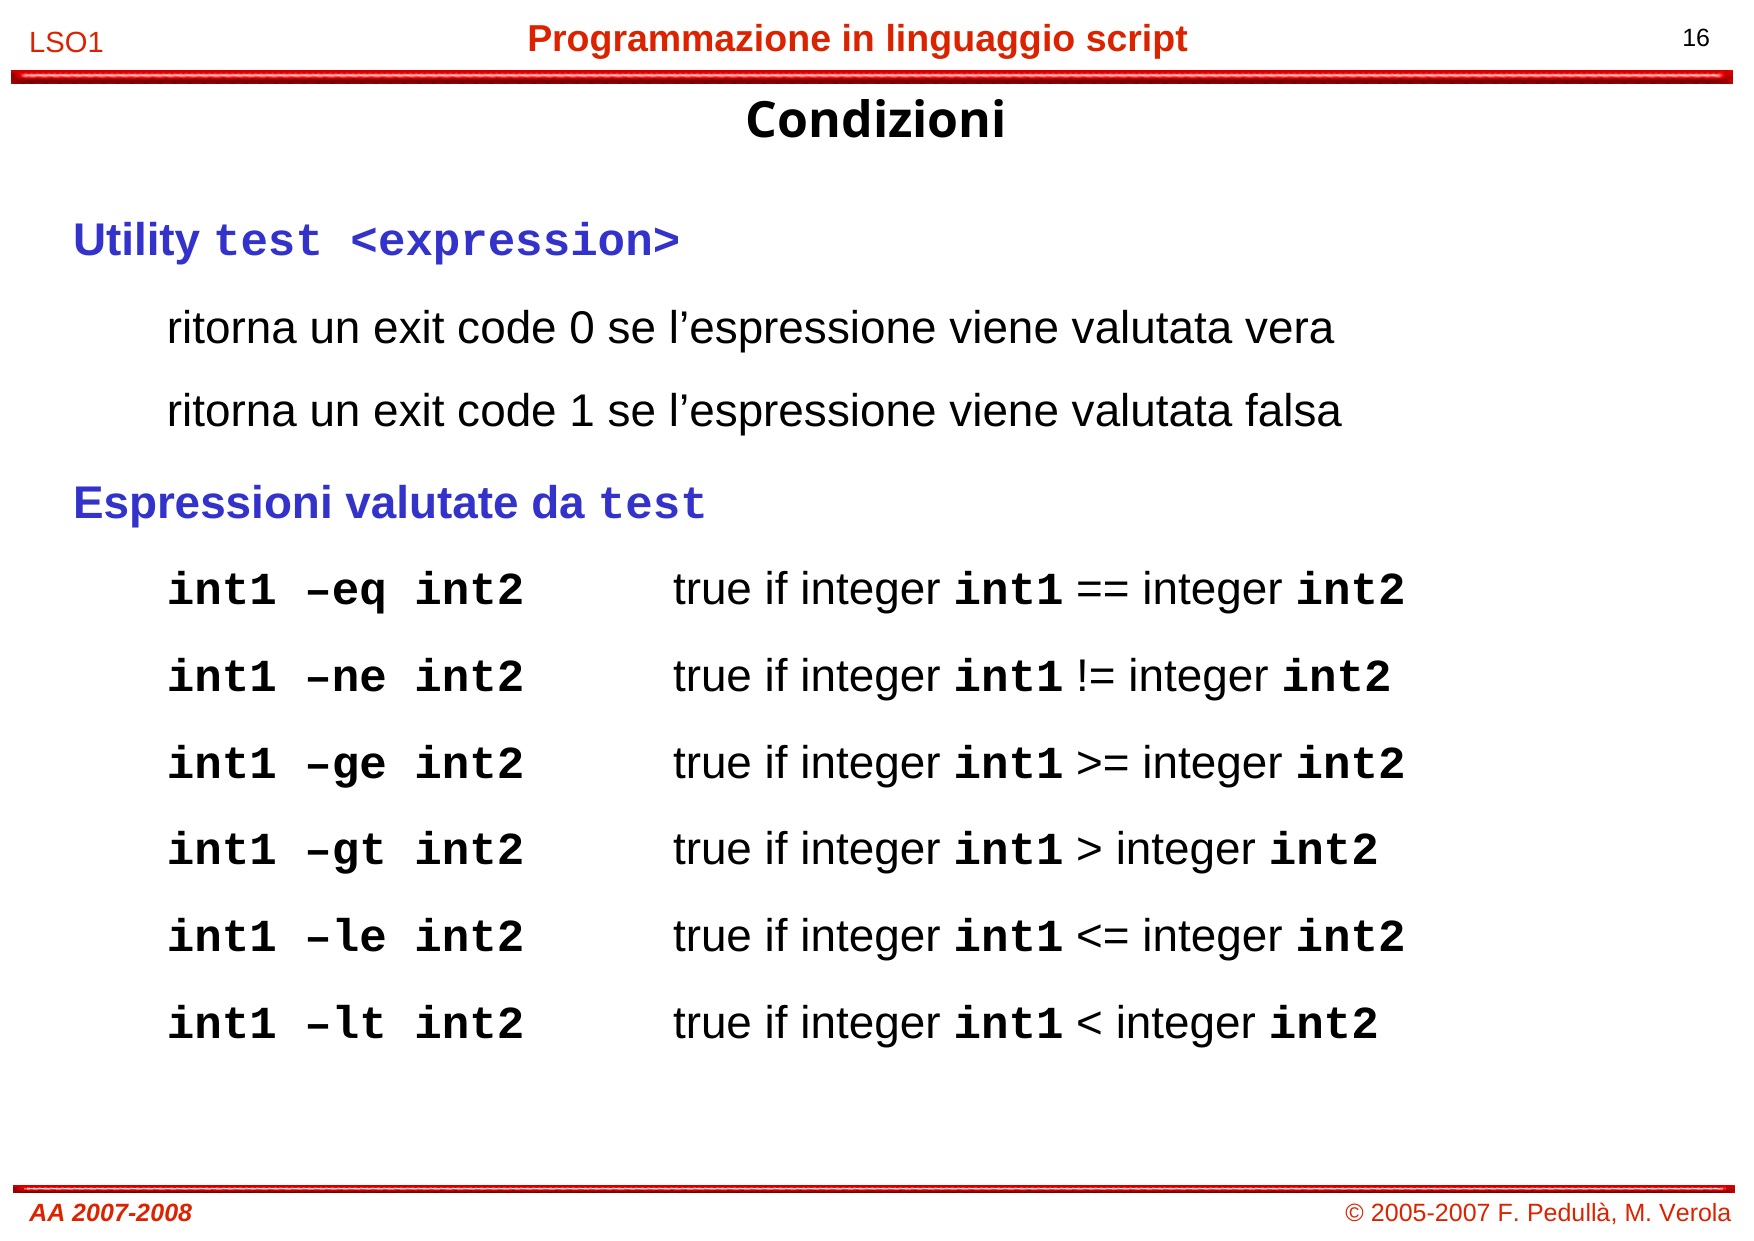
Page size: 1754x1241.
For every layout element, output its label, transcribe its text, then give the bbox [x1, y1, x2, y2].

title Condizioni [720, 72, 1033, 168]
picture [13, 1185, 1735, 1193]
picture [11, 70, 1733, 84]
list Utility test <expression> ritorna un exit code 0 se l’espressione viene valutata vera ritorna un exit code 1 se l’espressione viene valutata falsa Espressioni valutate da test int1 –eq int2 true if integer int1 == integer int2 int1 –ne int2 true if integer int1 != integer int2 int1 –ge int2 true if integer int1 >= integer int2 int1 –gt int2 true if integer int1 > integer int2 int1 –le int2 true if integer int1 <= integer int2 int1 –lt int2 true if integer int1 < integer int2 [58, 206, 1696, 1143]
